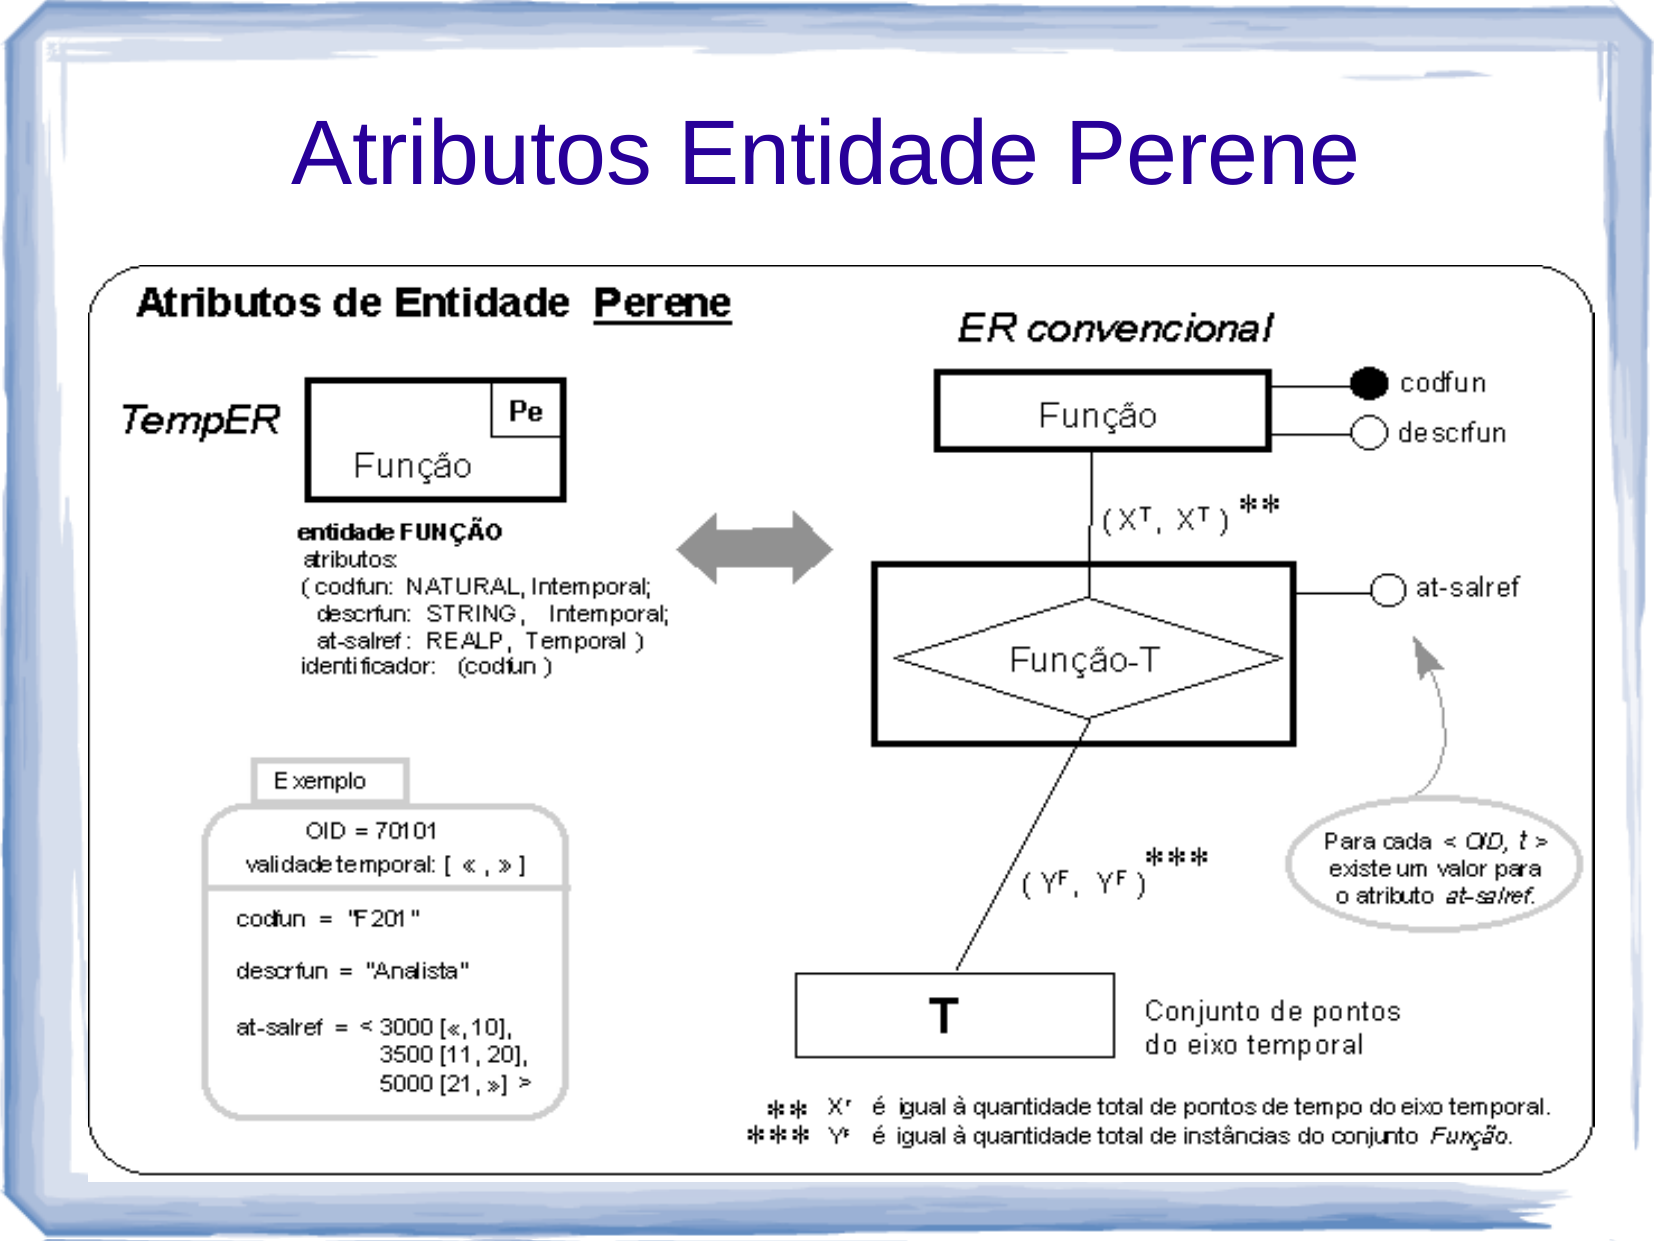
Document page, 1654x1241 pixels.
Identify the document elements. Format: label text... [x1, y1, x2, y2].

picture [0, 0, 1654, 1241]
title Atributos Entidade Perene [82, 49, 1571, 257]
